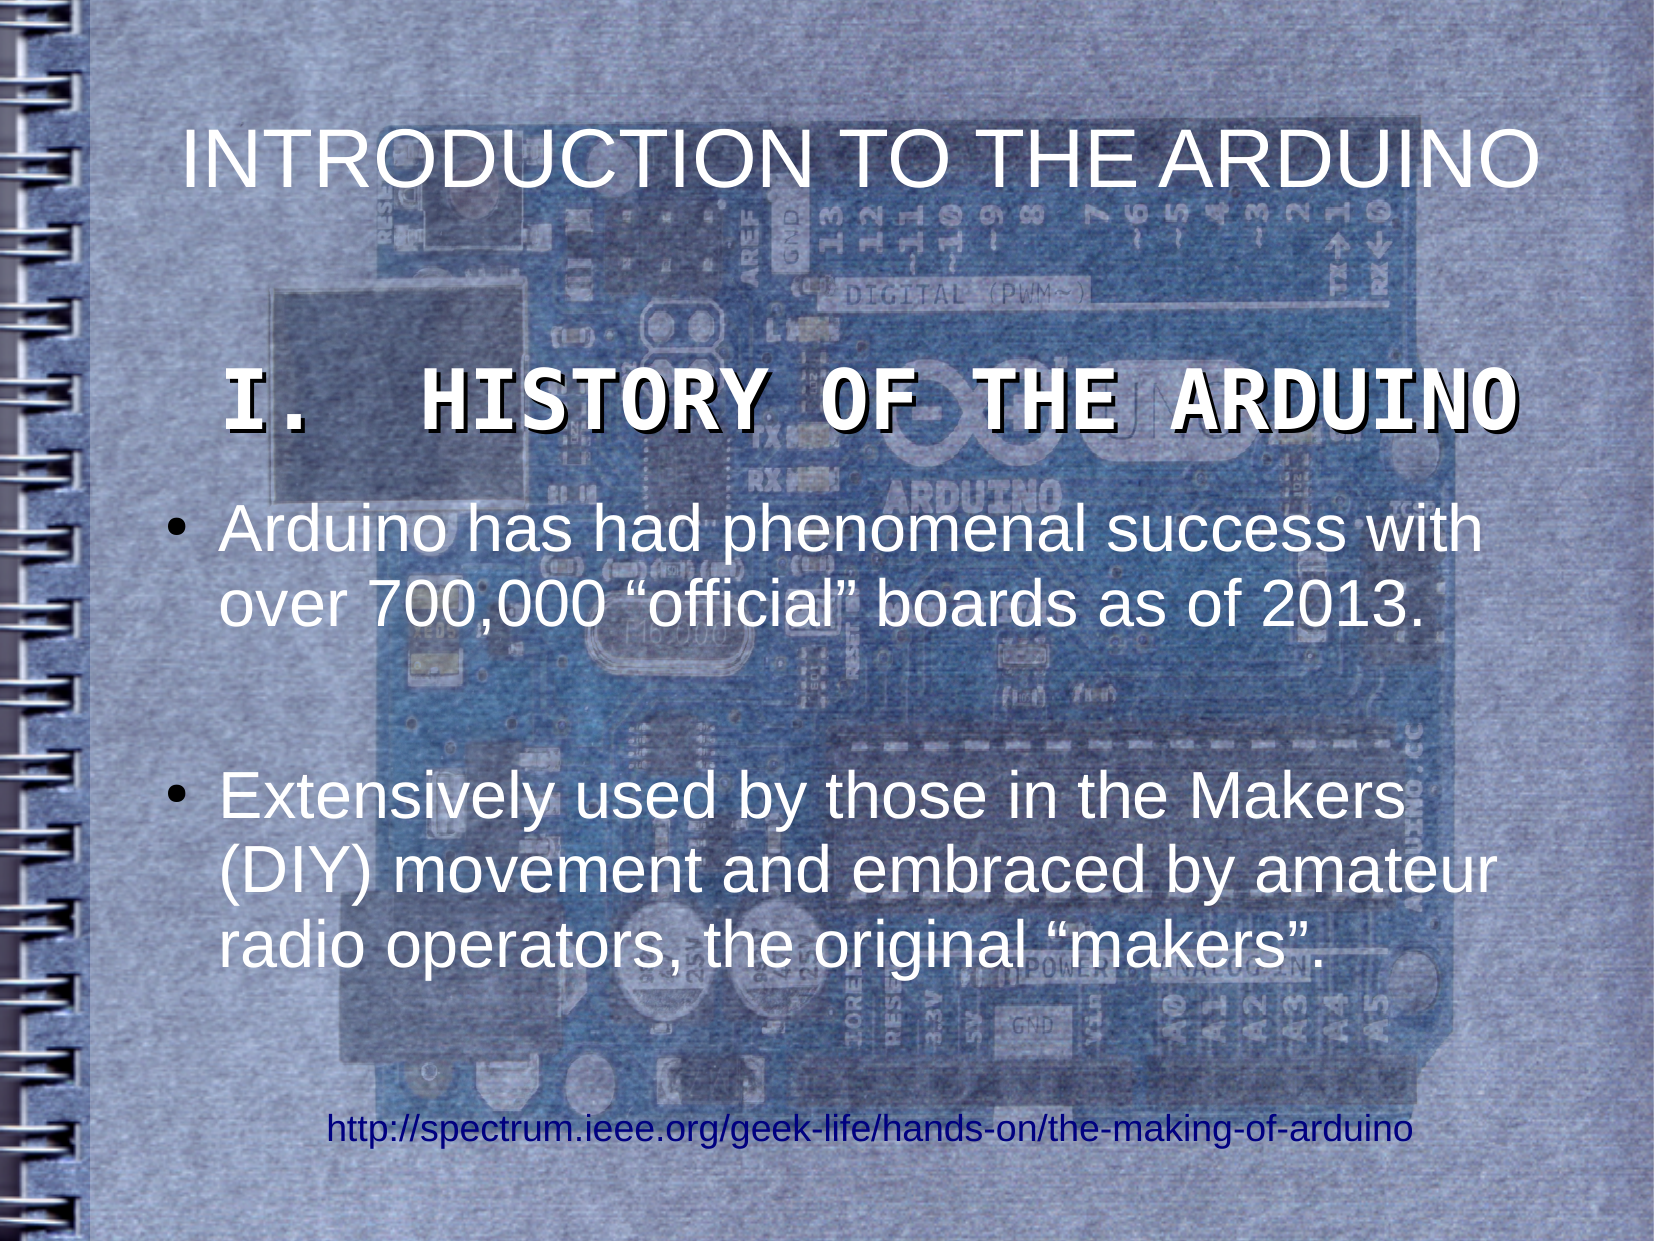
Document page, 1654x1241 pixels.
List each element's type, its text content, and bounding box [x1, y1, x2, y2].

text_box I. HISTORY OF THE ARDUINO Arduino has had phenomenal success with over 700,000 “official” boards as of 2013. Extensively used by those in the Makers (DIY) movement and embraced by amateur radio operators, the original “makers”. http://spectrum.ieee.org/geek-life/hands-on/the-making-of-arduino [150, 345, 1591, 1171]
picture [0, 0, 1654, 1241]
text_box INTRODUCTION TO THE ARDUINO [165, 75, 1561, 286]
